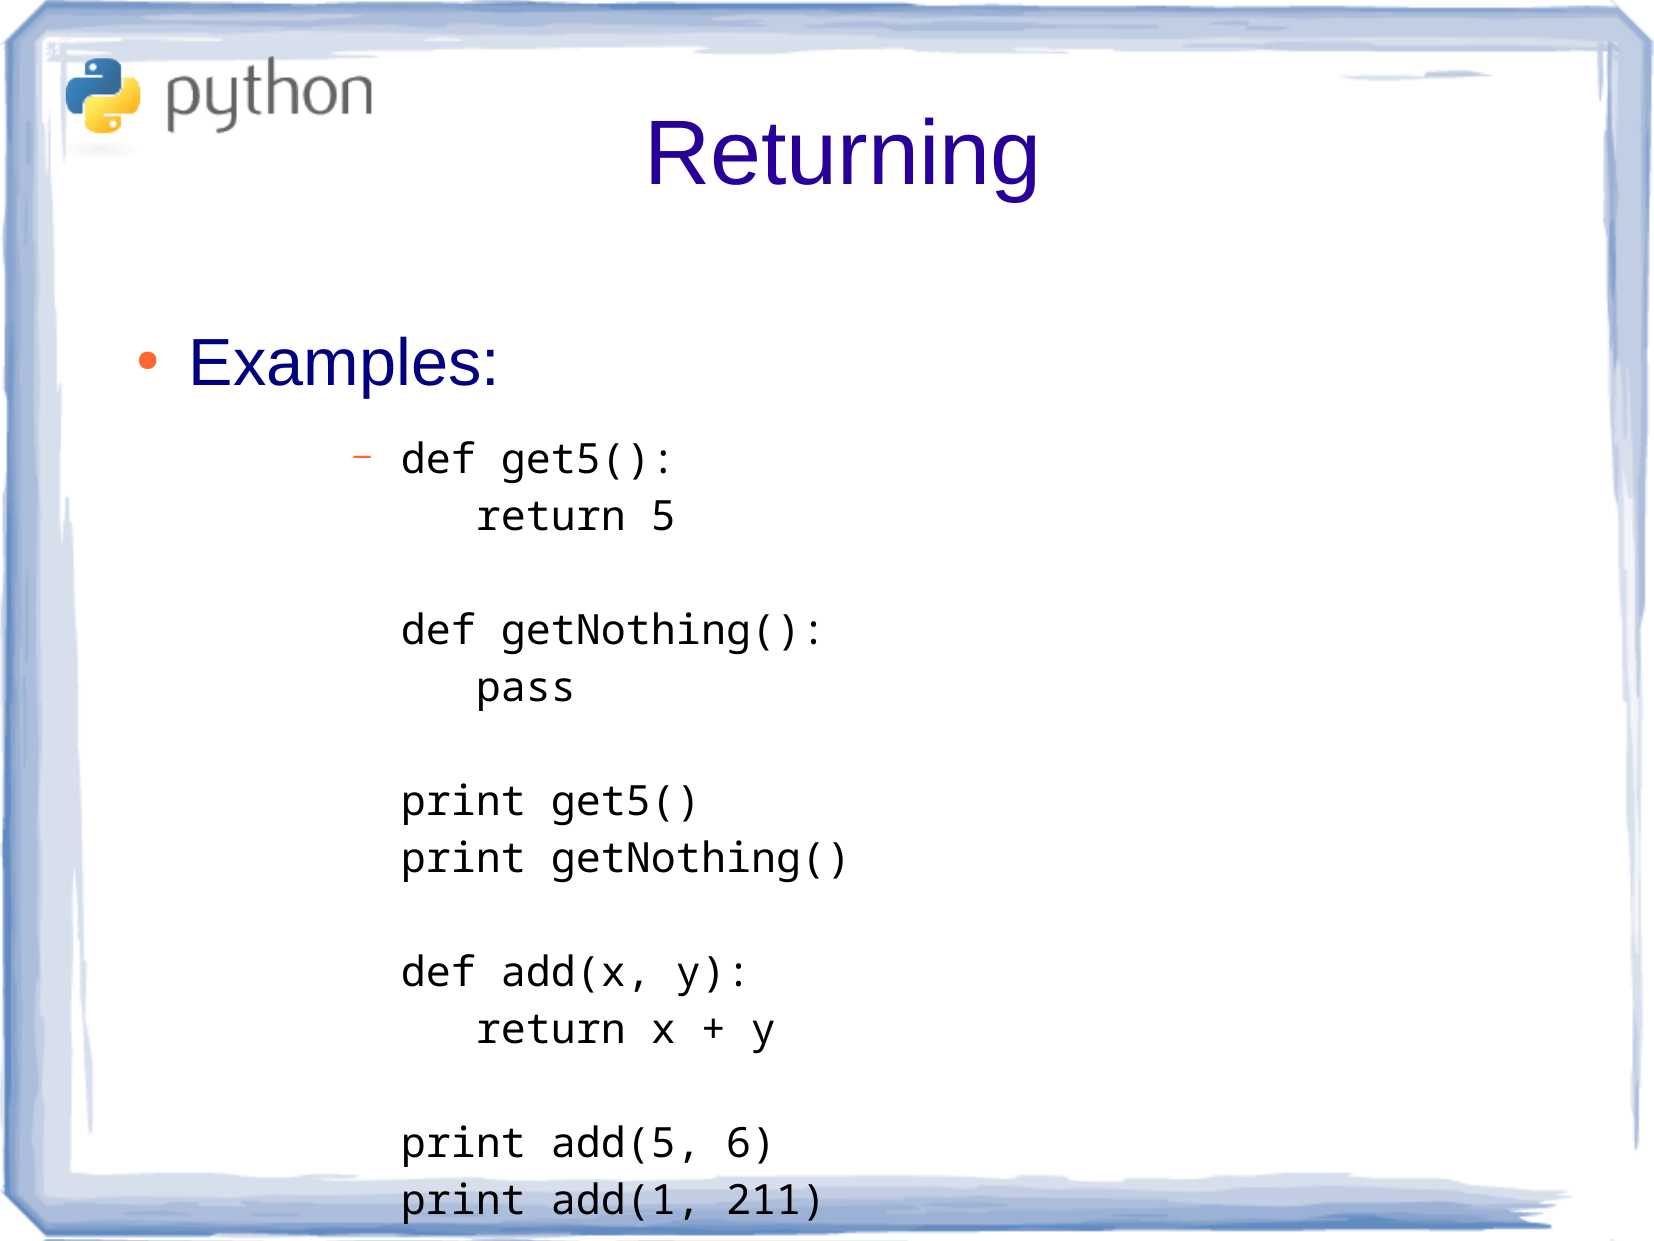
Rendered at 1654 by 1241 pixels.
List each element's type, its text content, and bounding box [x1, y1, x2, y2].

picture [0, 0, 1654, 1241]
title Returning [82, 49, 1571, 257]
list Examples: def get5(): return 5 def getNothing(): pass print get5() print getNothing() def add(x, y): return x + y print add(5, 6) print add(1, 211) [118, 324, 1571, 1116]
